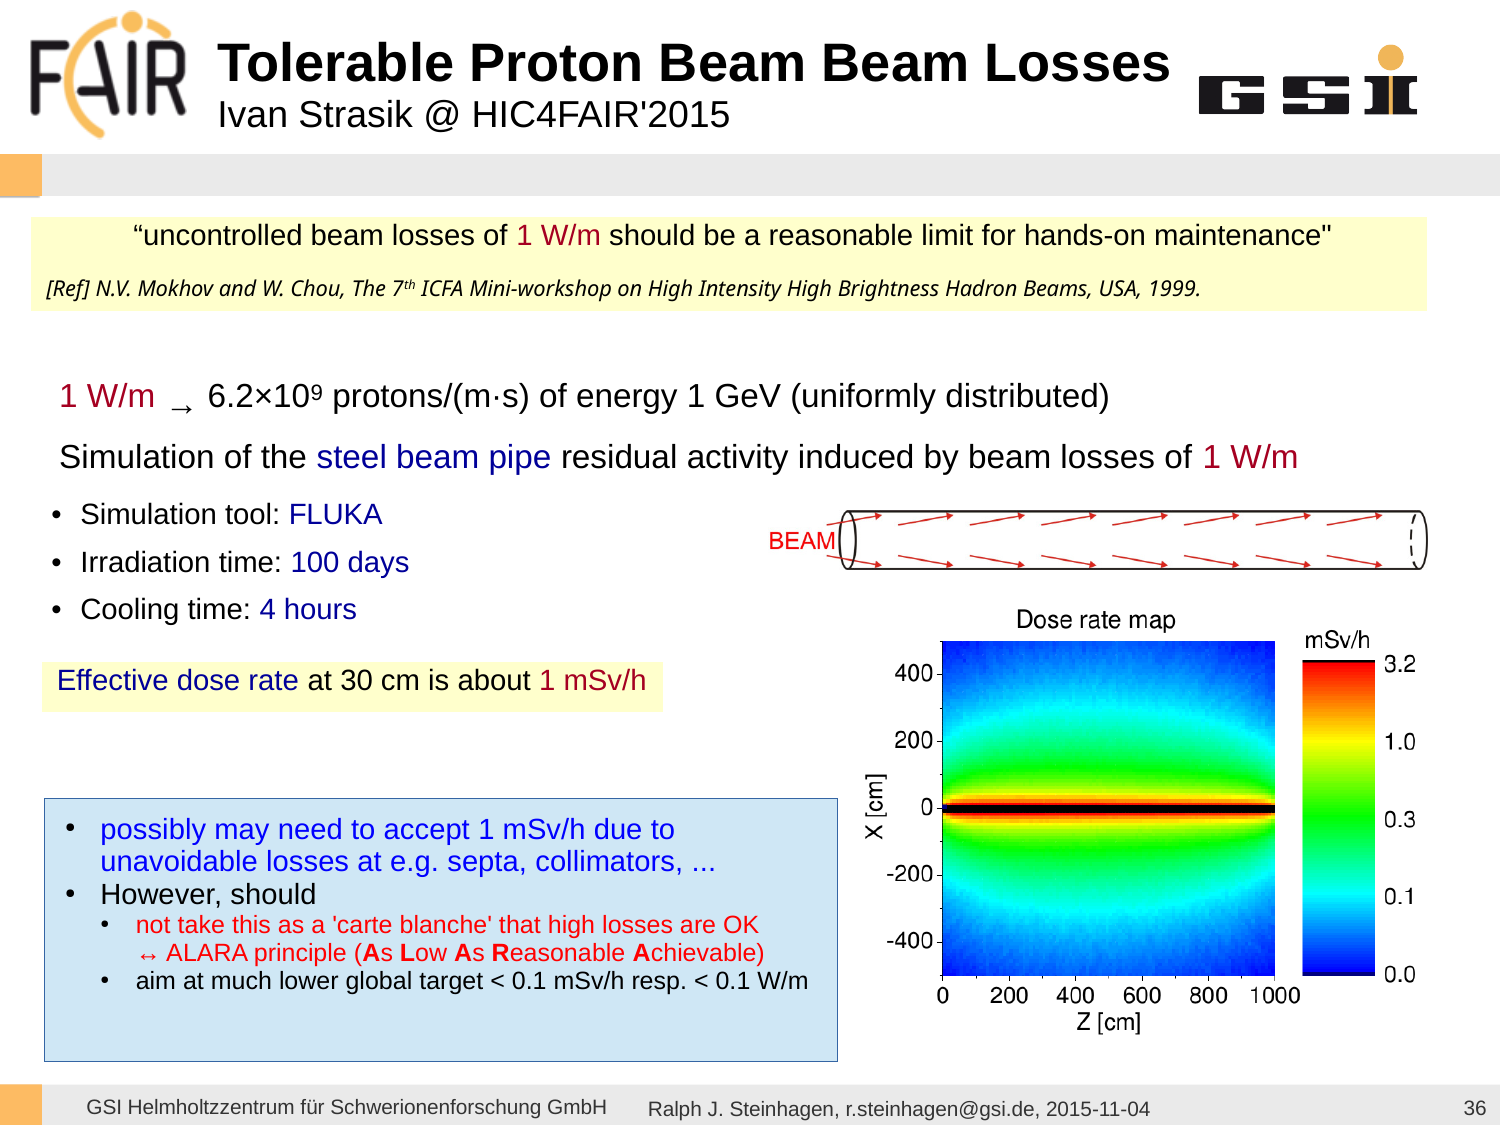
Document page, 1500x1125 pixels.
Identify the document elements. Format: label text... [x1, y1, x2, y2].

text_box • [51, 545, 62, 589]
text_box Effective dose rate at 30 cm is about 1 mSv/h [56, 663, 646, 707]
text_box Simulation tool: FLUKA [80, 498, 382, 541]
text_box • [51, 498, 62, 541]
text_box [31, 217, 1427, 311]
text_box 9 [310, 380, 324, 413]
text_box [44, 798, 838, 1062]
text_box possibly may need to accept 1 mSv/h due to unavoidable losses at e.g. septa, collimators, ... However, should not take this as a 'carte blanche' that high losses are OK ↔ ALARA principle (As Low As Reasonable Achievable) aim at much lower global target < 0.1 mSv/h resp. < 0.1 W/m [50, 805, 829, 1056]
picture [1197, 42, 1419, 117]
text_box [42, 662, 663, 712]
picture [30, 9, 187, 141]
text_box 6.2×10 [198, 377, 311, 426]
text_box Simulation of the steel beam pipe residual activity induced by beam losses of 1 W/m [59, 438, 1298, 487]
picture [768, 510, 1428, 570]
text_box • [51, 593, 62, 636]
text_box Cooling time: 4 hours [80, 593, 358, 636]
text_box [Ref] N.V. Mokhov and W. Chou, The 7th ICFA Mini-workshop on High Intensity High Brightness Hadron Beams, USA, 1999. [46, 273, 1367, 300]
text_box Irradiation time: 100 days [80, 545, 409, 589]
text_box 1 W/m [59, 377, 165, 426]
text_box “uncontrolled beam losses of 1 W/m should be a reasonable limit for hands-on maintenance" [133, 219, 1332, 262]
picture [858, 597, 1423, 1044]
title Tolerable Proton Beam Beam Losses Ivan Strasik @ HIC4FAIR'2015 [217, 0, 1193, 168]
text_box → [165, 385, 198, 423]
text_box protons/(m·s) of energy 1 GeV (uniformly distributed) [332, 377, 1105, 426]
